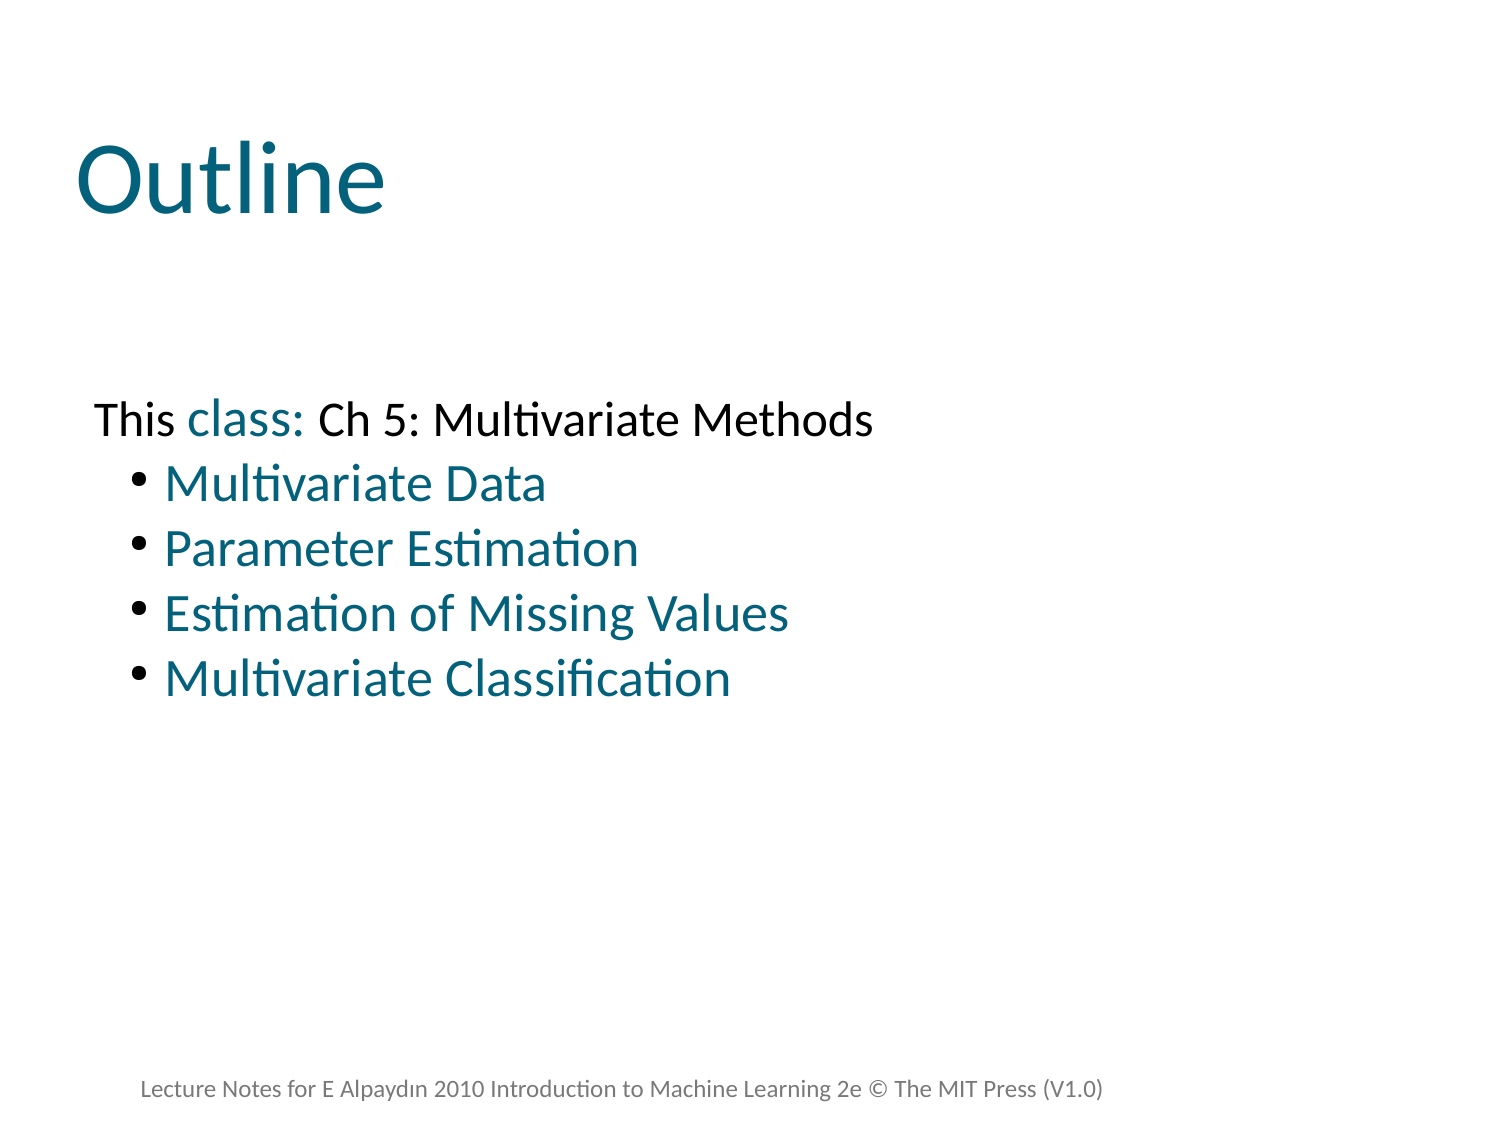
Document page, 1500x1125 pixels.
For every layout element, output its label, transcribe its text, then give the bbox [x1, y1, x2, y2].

text_box Outline [75, 46, 1425, 234]
text_box This class: Ch 5: Multivariate Methods Multivariate Data Parameter Estimation Estimation of Missing Values Multivariate Classification [79, 315, 1429, 1036]
text_box Lecture Notes for E Alpaydın 2010 Introduction to Machine Learning 2e © The MIT Press (V1.0) [140, 1054, 1219, 1103]
